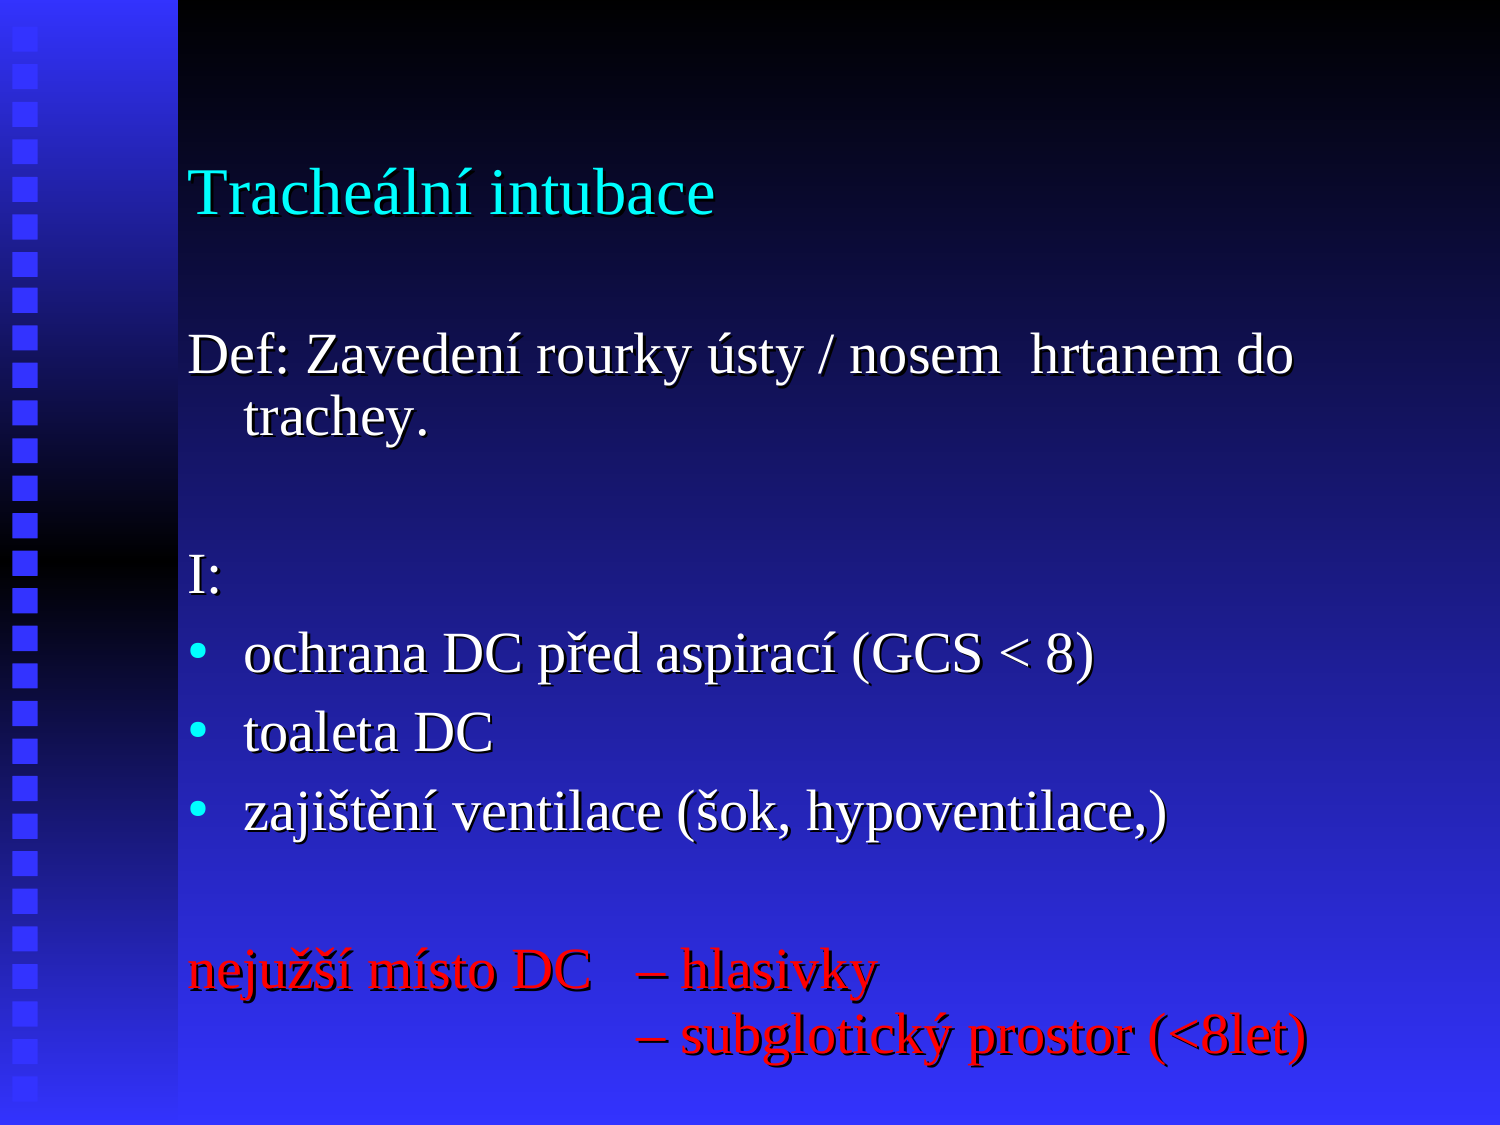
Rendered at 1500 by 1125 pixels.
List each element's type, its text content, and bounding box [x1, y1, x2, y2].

title Tracheální intubace [187, 99, 1463, 288]
list Def: Zavedení rourky ústy / nosem hrtanem do trachey. I: ochrana DC před aspirací (GCS < 8) toaleta DC zajištění ventilace (šok, hypoventilace,) nejužší místo DC – hlasivky – subglotický prostor (<8let) [187, 324, 1463, 1111]
